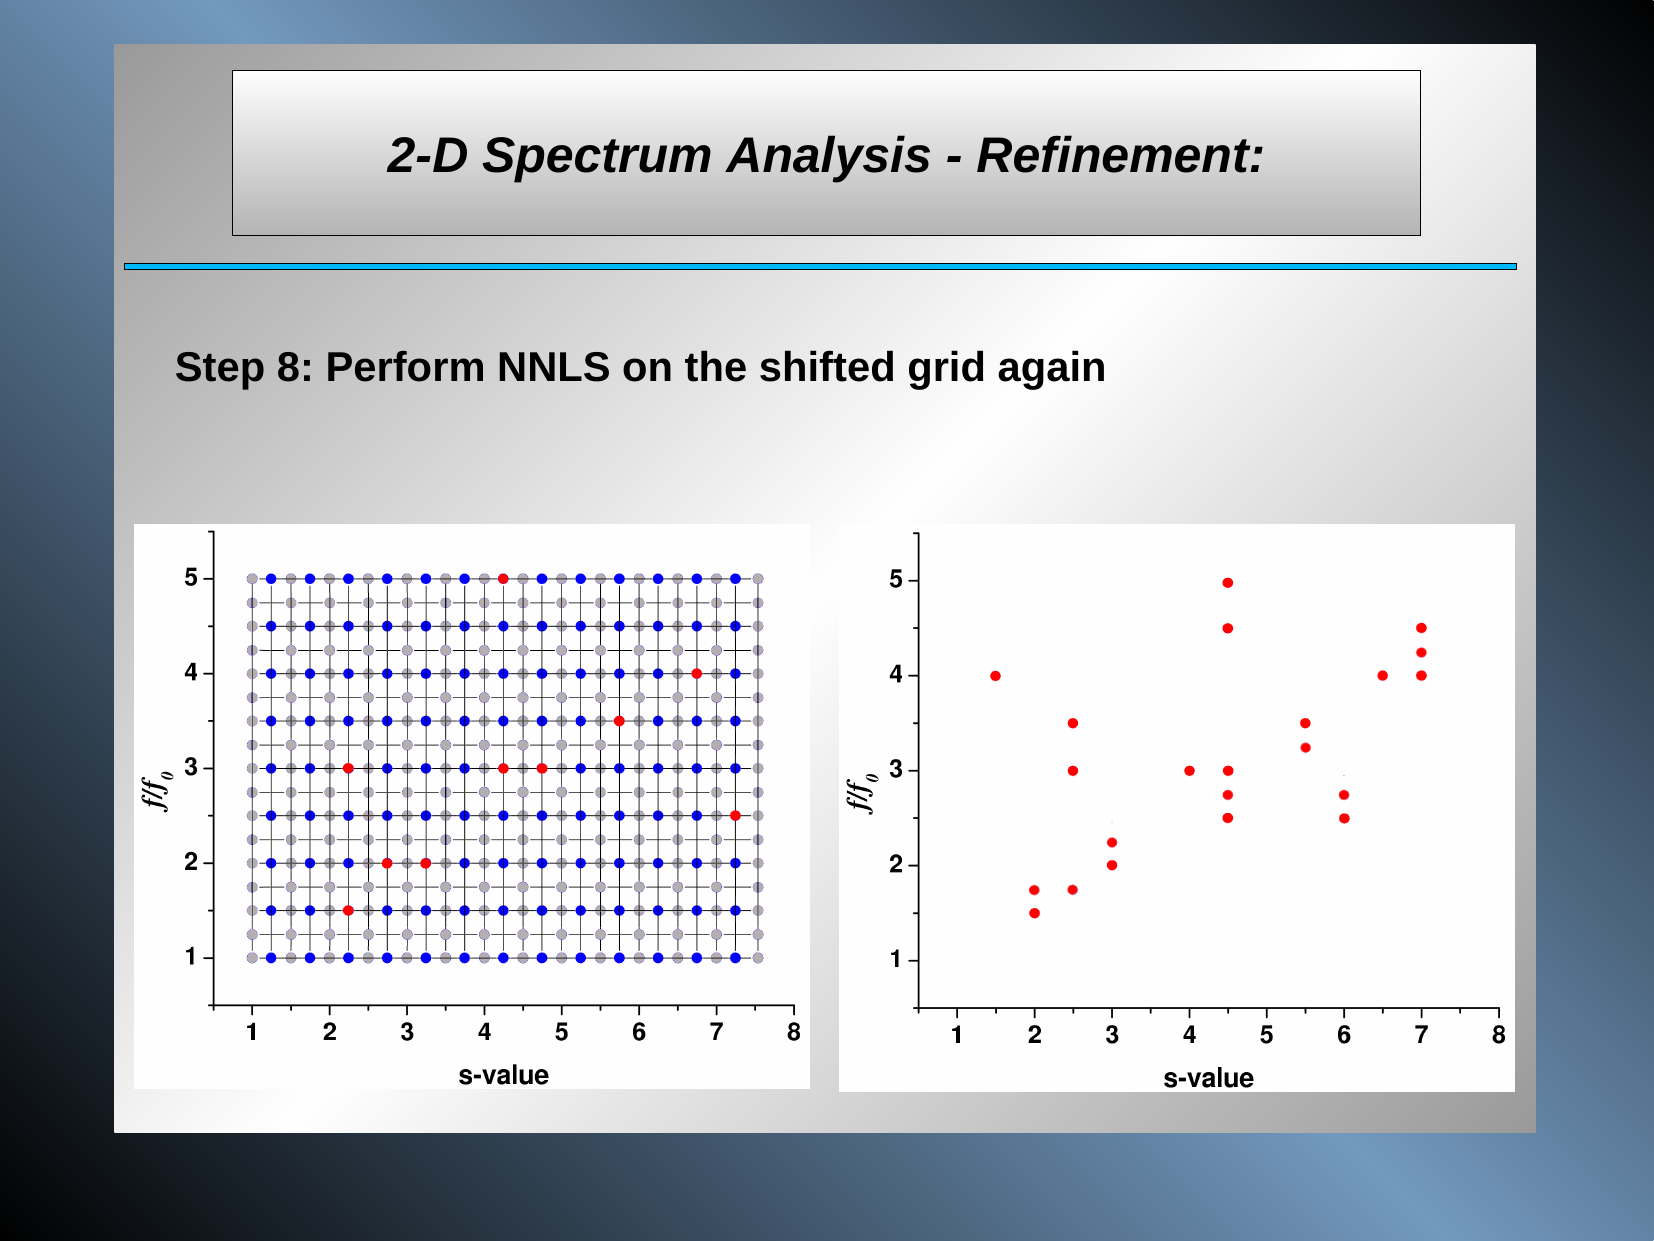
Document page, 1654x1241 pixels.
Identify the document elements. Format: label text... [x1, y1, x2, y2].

text_box 2-D Spectrum Analysis - Refinement: [246, 127, 1407, 195]
picture [134, 524, 810, 1089]
text_box [124, 263, 1517, 270]
text_box Step 8: Perform NNLS on the shifted grid again [137, 343, 1491, 403]
text_box [232, 70, 1421, 236]
picture [839, 524, 1515, 1092]
